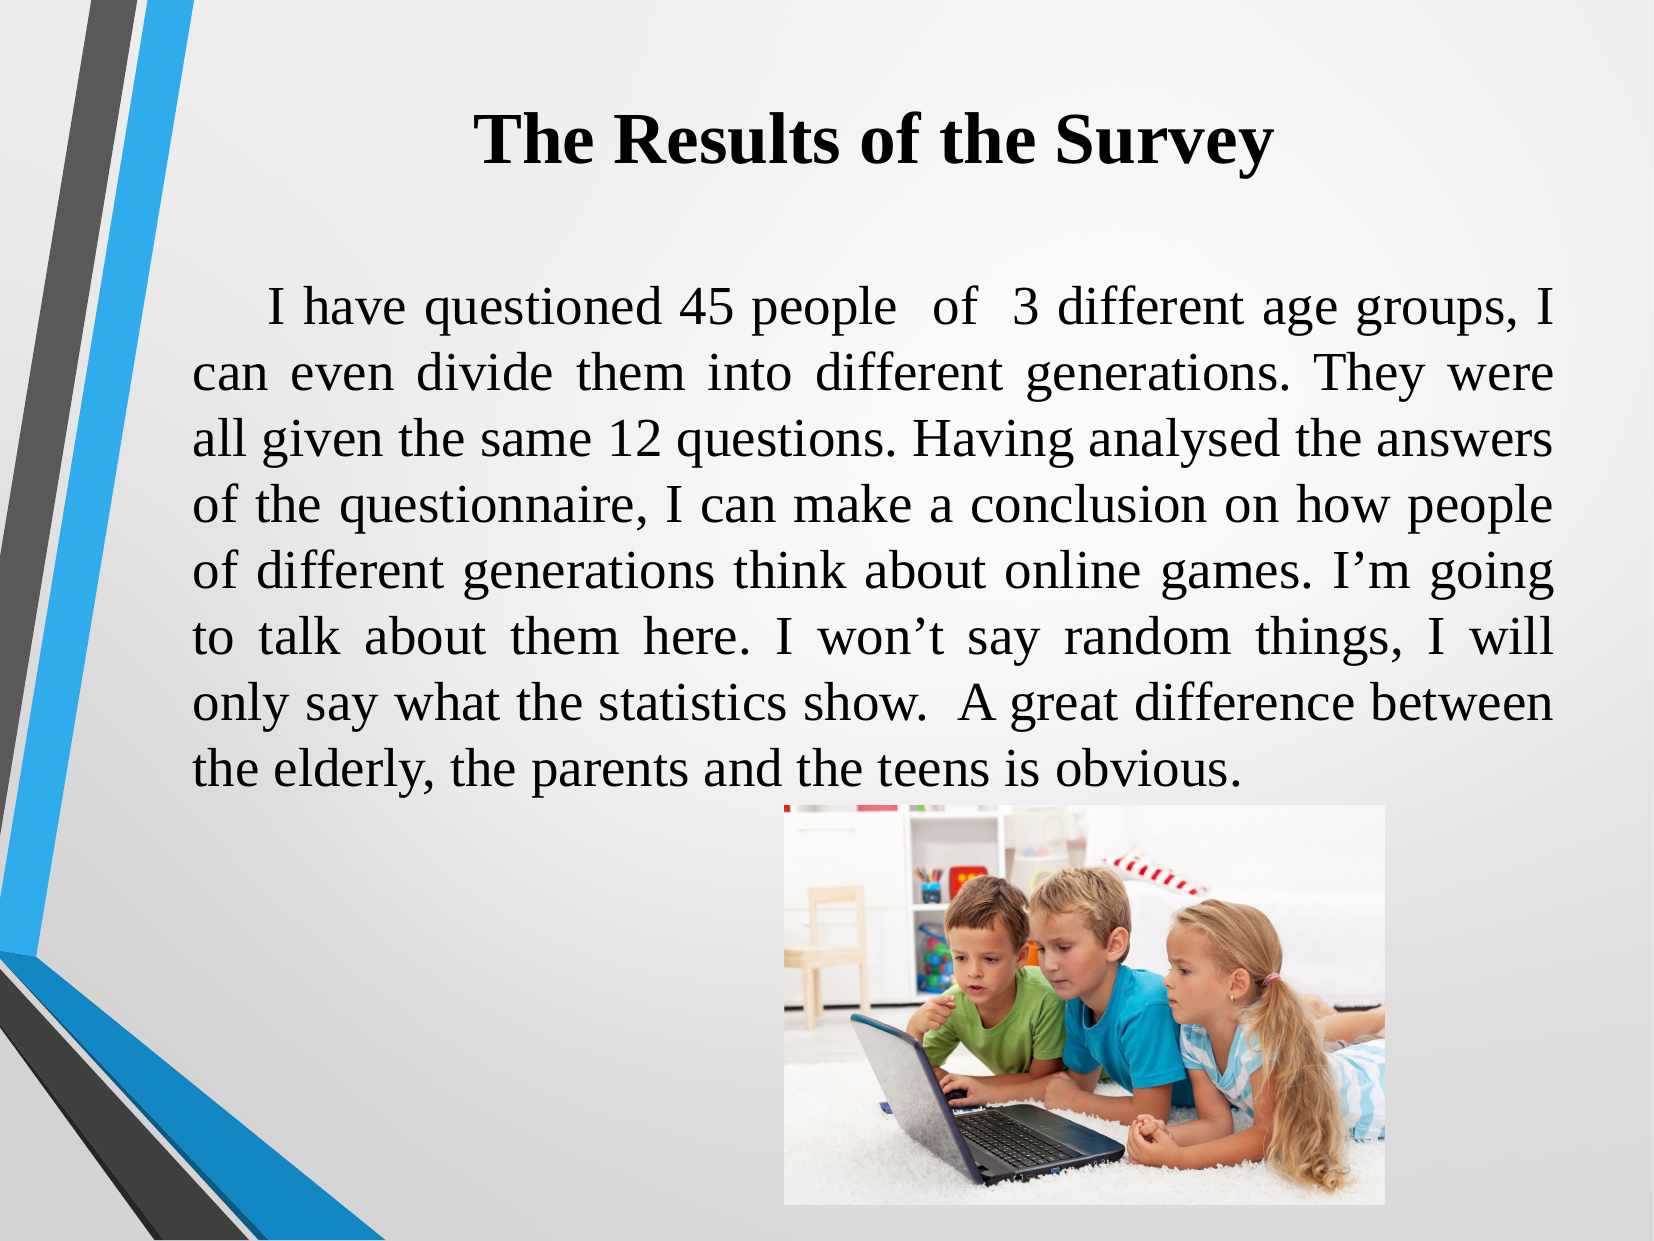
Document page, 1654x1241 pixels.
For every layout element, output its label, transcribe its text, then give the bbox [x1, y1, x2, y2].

title The Results of the Survey [177, 82, 1571, 239]
list I have questioned 45 people of 3 different age groups, I can even divide them into different generations. They were all given the same 12 questions. Having analysed the answers of the questionnaire, I can make a conclusion on how people of different generations think about online games. I’m going to talk about them here. I won’t say random things, I will only say what the statistics show. A great difference between the elderly, the parents and the teens is obvious. [177, 239, 1571, 829]
picture [784, 805, 1385, 1205]
